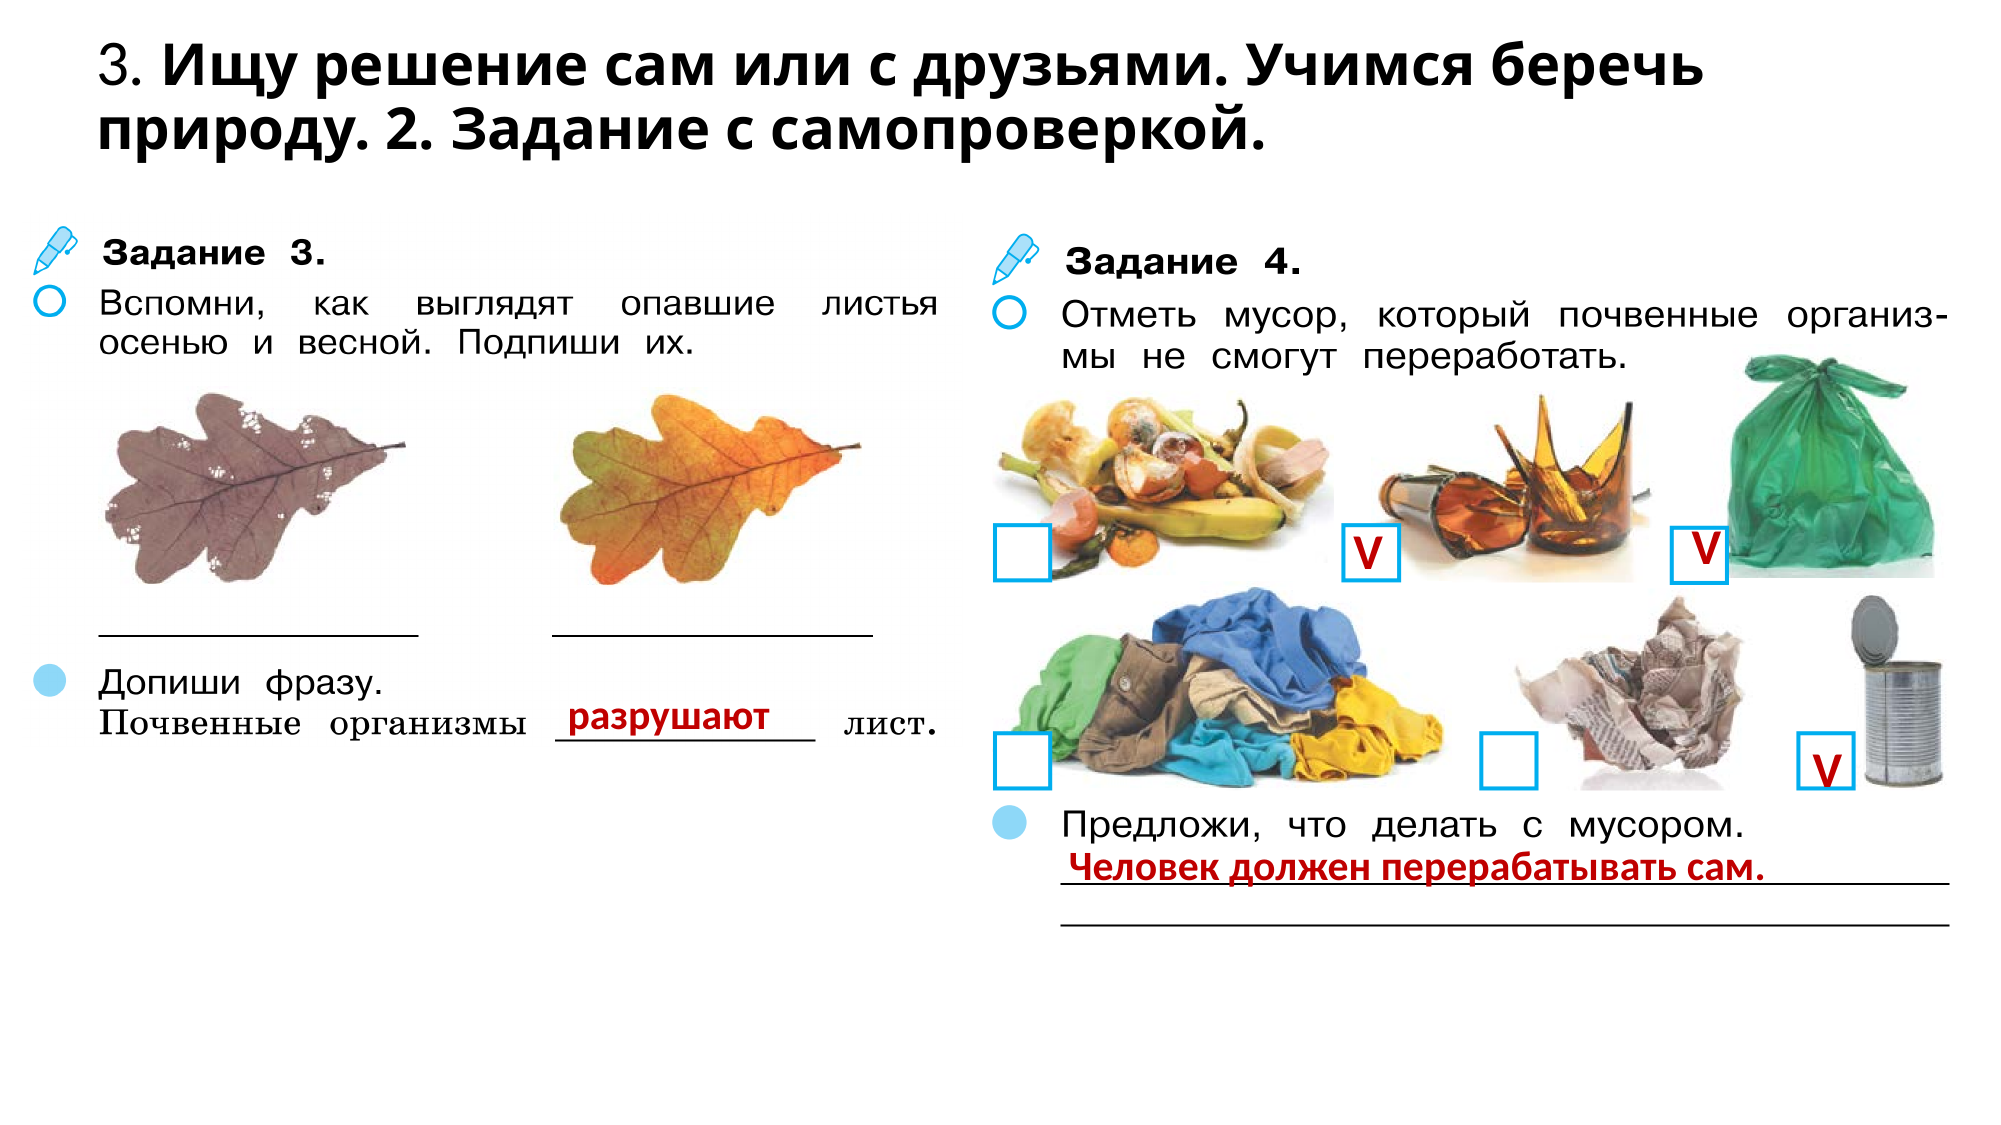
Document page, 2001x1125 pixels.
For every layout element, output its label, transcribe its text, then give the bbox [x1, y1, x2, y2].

text_box V [1797, 730, 1858, 807]
title 3. Ищу решение сам или с друзьями. Учимся беречь природу. 2. Задание с самопроверкой. [81, 21, 1919, 171]
text_box разрушают [552, 680, 787, 747]
text_box V [1676, 506, 1738, 583]
text_box V [1338, 512, 1399, 588]
picture [980, 227, 1978, 938]
picture [22, 214, 963, 747]
text_box Человек должен перерабатывать сам. [1053, 831, 1791, 898]
